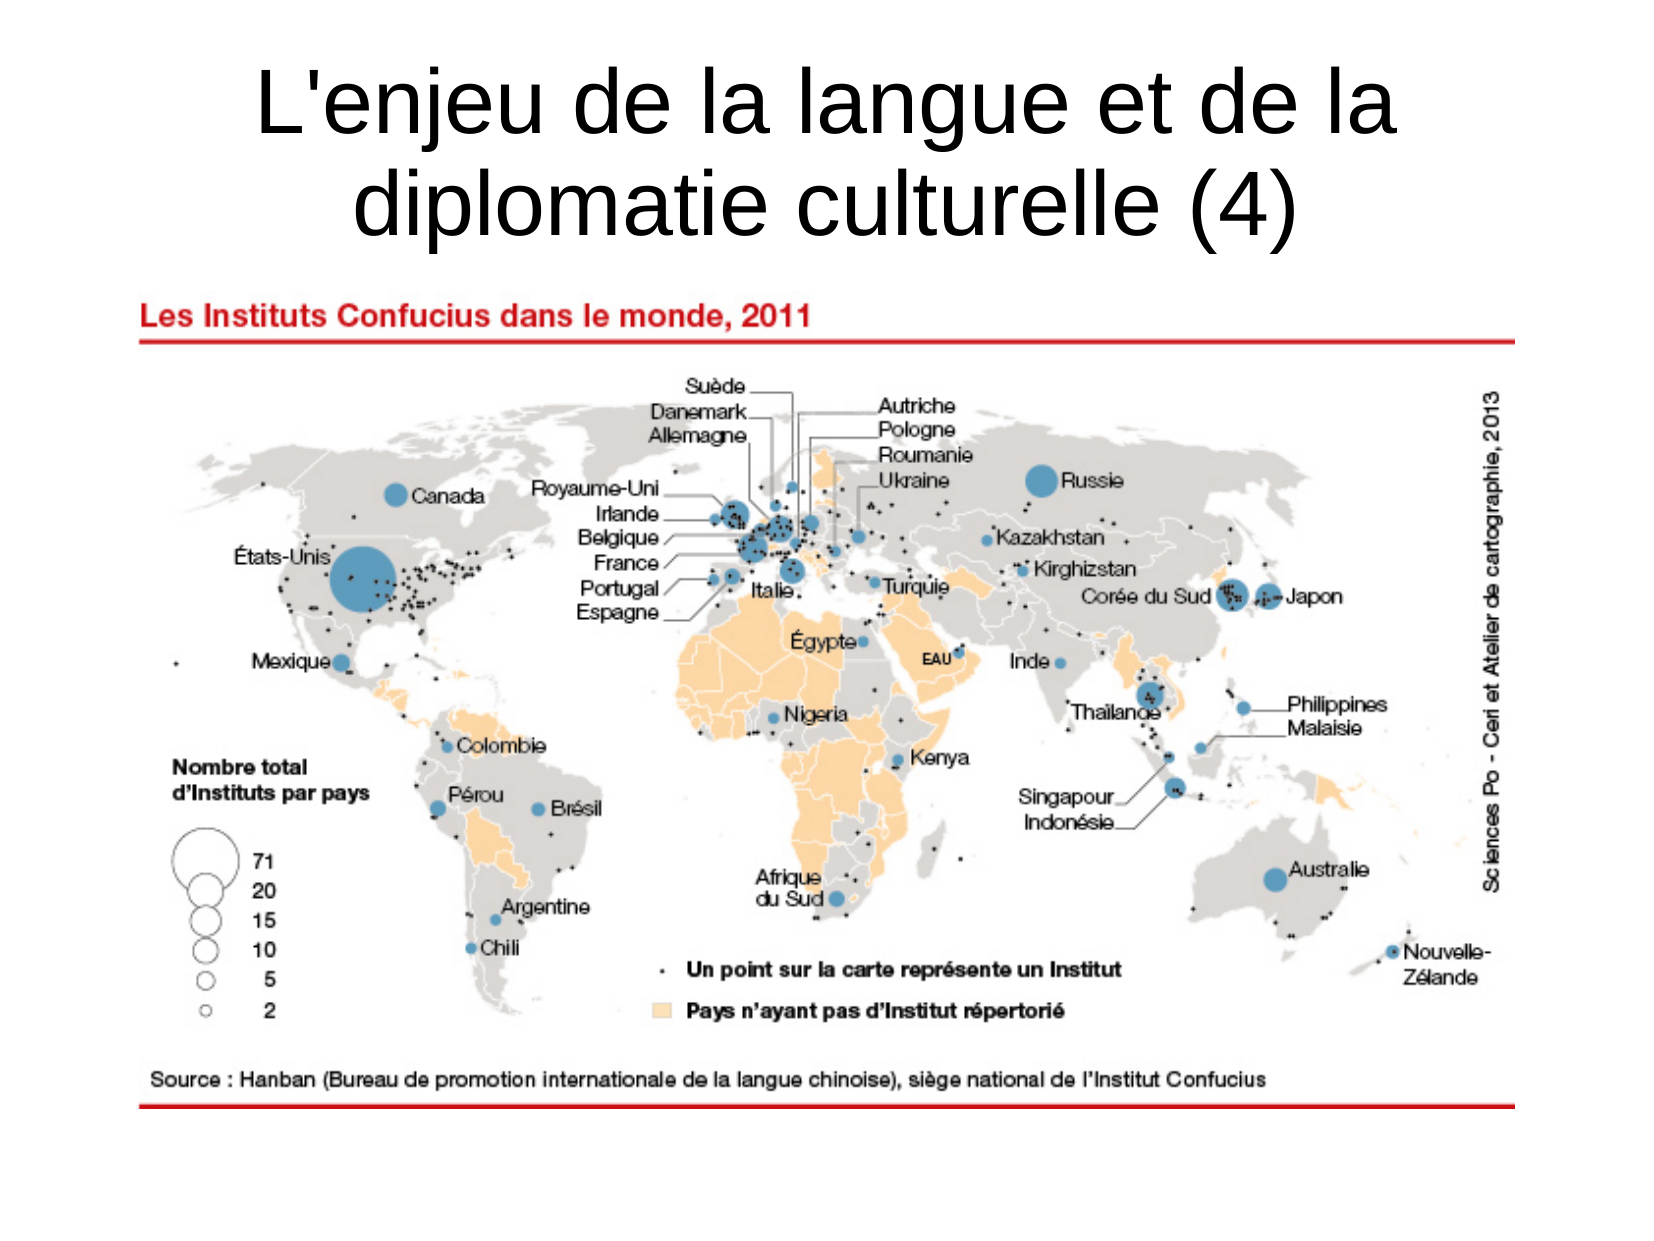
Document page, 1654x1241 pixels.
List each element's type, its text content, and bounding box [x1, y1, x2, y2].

picture [138, 290, 1515, 1109]
title L'enjeu de la langue et de la diplomatie culturelle (4) [82, 49, 1571, 257]
